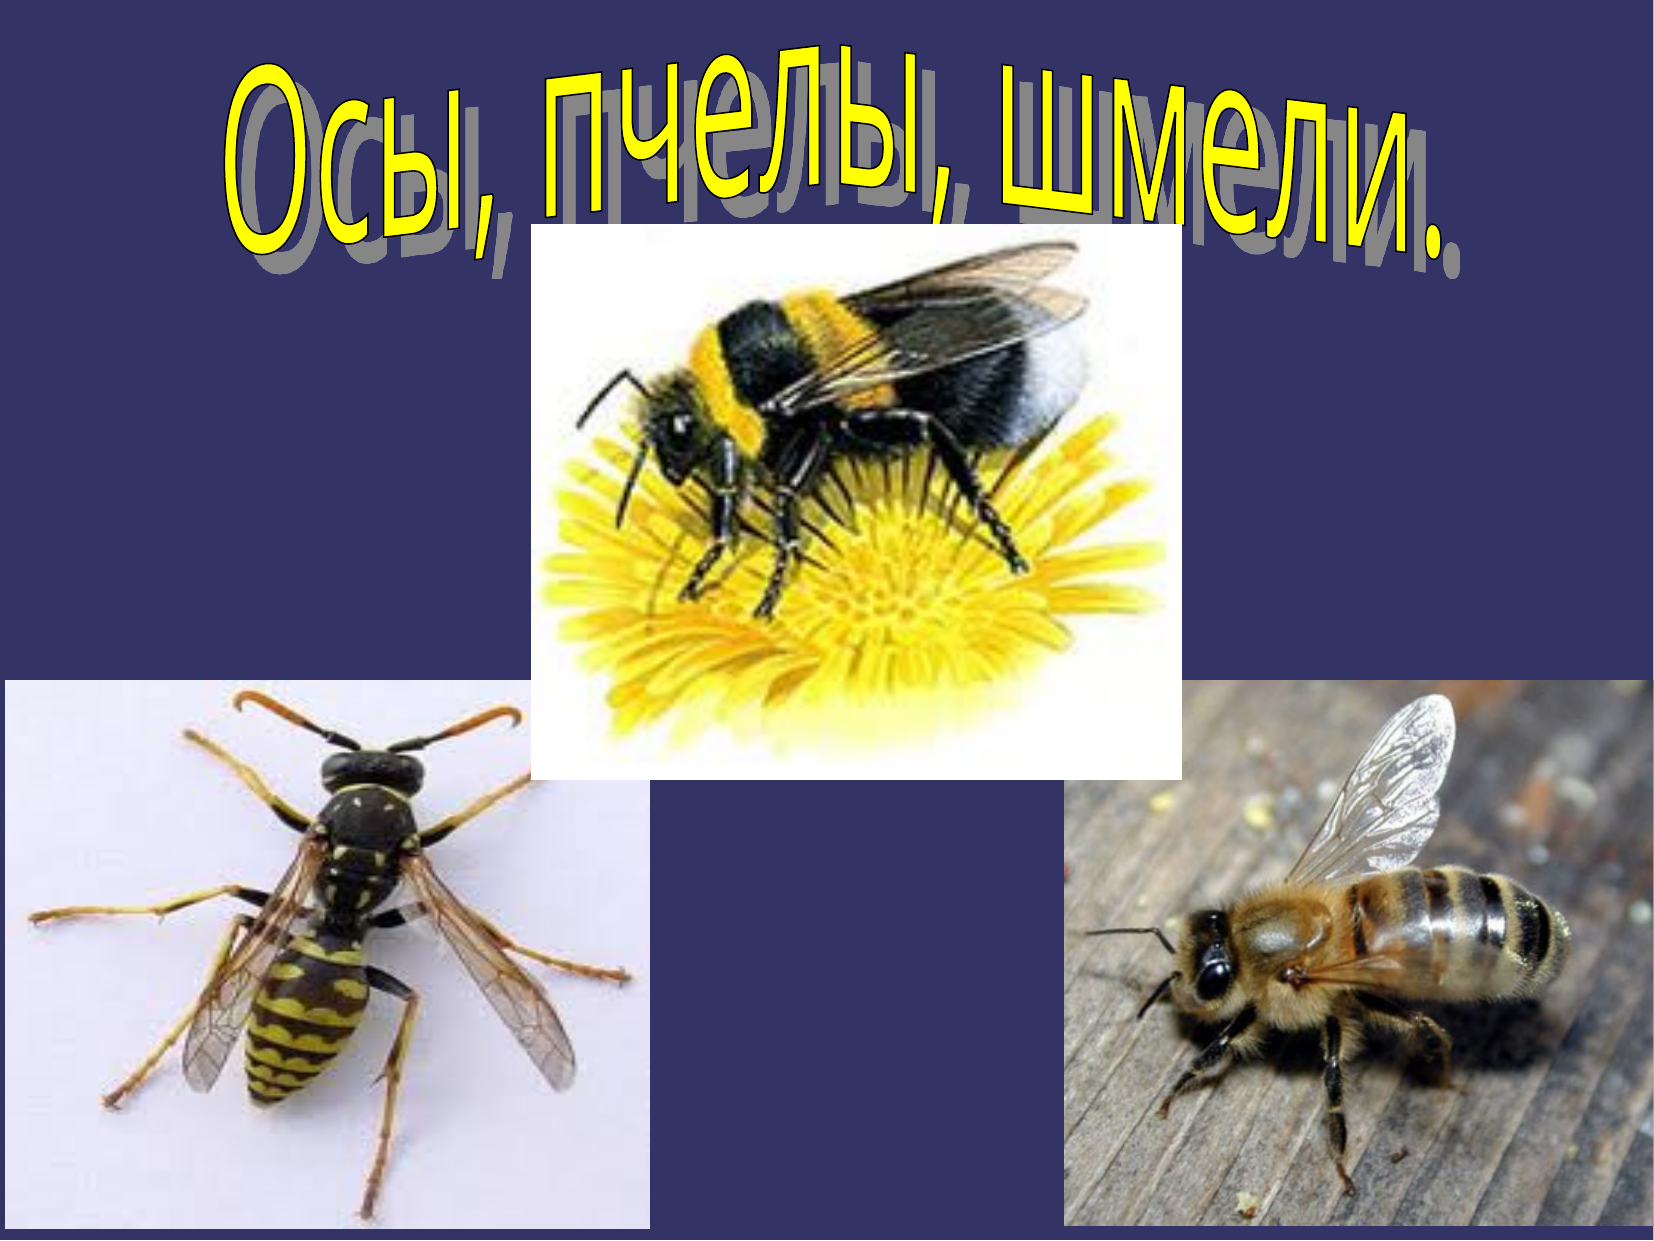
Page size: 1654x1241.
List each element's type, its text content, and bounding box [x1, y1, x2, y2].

text_box Осы, пчелы, шмели. [621, 62, 678, 203]
text_box Осы, пчелы, шмели. [759, 45, 820, 193]
text_box Осы, пчелы, шмели. [1202, 89, 1260, 235]
text_box Осы, пчелы, шмели. [1113, 78, 1185, 226]
picture [5, 224, 1654, 1229]
text_box Осы, пчелы, шмели. [1347, 106, 1406, 253]
text_box Осы, пчелы, шмели. [931, 165, 951, 224]
text_box Осы, пчелы, шмели. [695, 54, 752, 199]
text_box Осы, пчелы, шмели. [448, 89, 460, 230]
text_box Осы, пчелы, шмели. [320, 99, 369, 245]
text_box Осы, пчелы, шмели. [474, 194, 494, 260]
text_box Осы, пчелы, шмели. [545, 71, 602, 218]
text_box Осы, пчелы, шмели. [904, 52, 916, 193]
text_box Осы, пчелы, шмели. [840, 44, 894, 188]
text_box Осы, пчелы, шмели. [1425, 224, 1441, 260]
text_box Осы, пчелы, шмели. [224, 63, 307, 255]
text_box Осы, пчелы, шмели. [383, 97, 438, 238]
text_box Осы, пчелы, шмели. [1002, 64, 1093, 215]
text_box Осы, пчелы, шмели. [1266, 98, 1327, 243]
